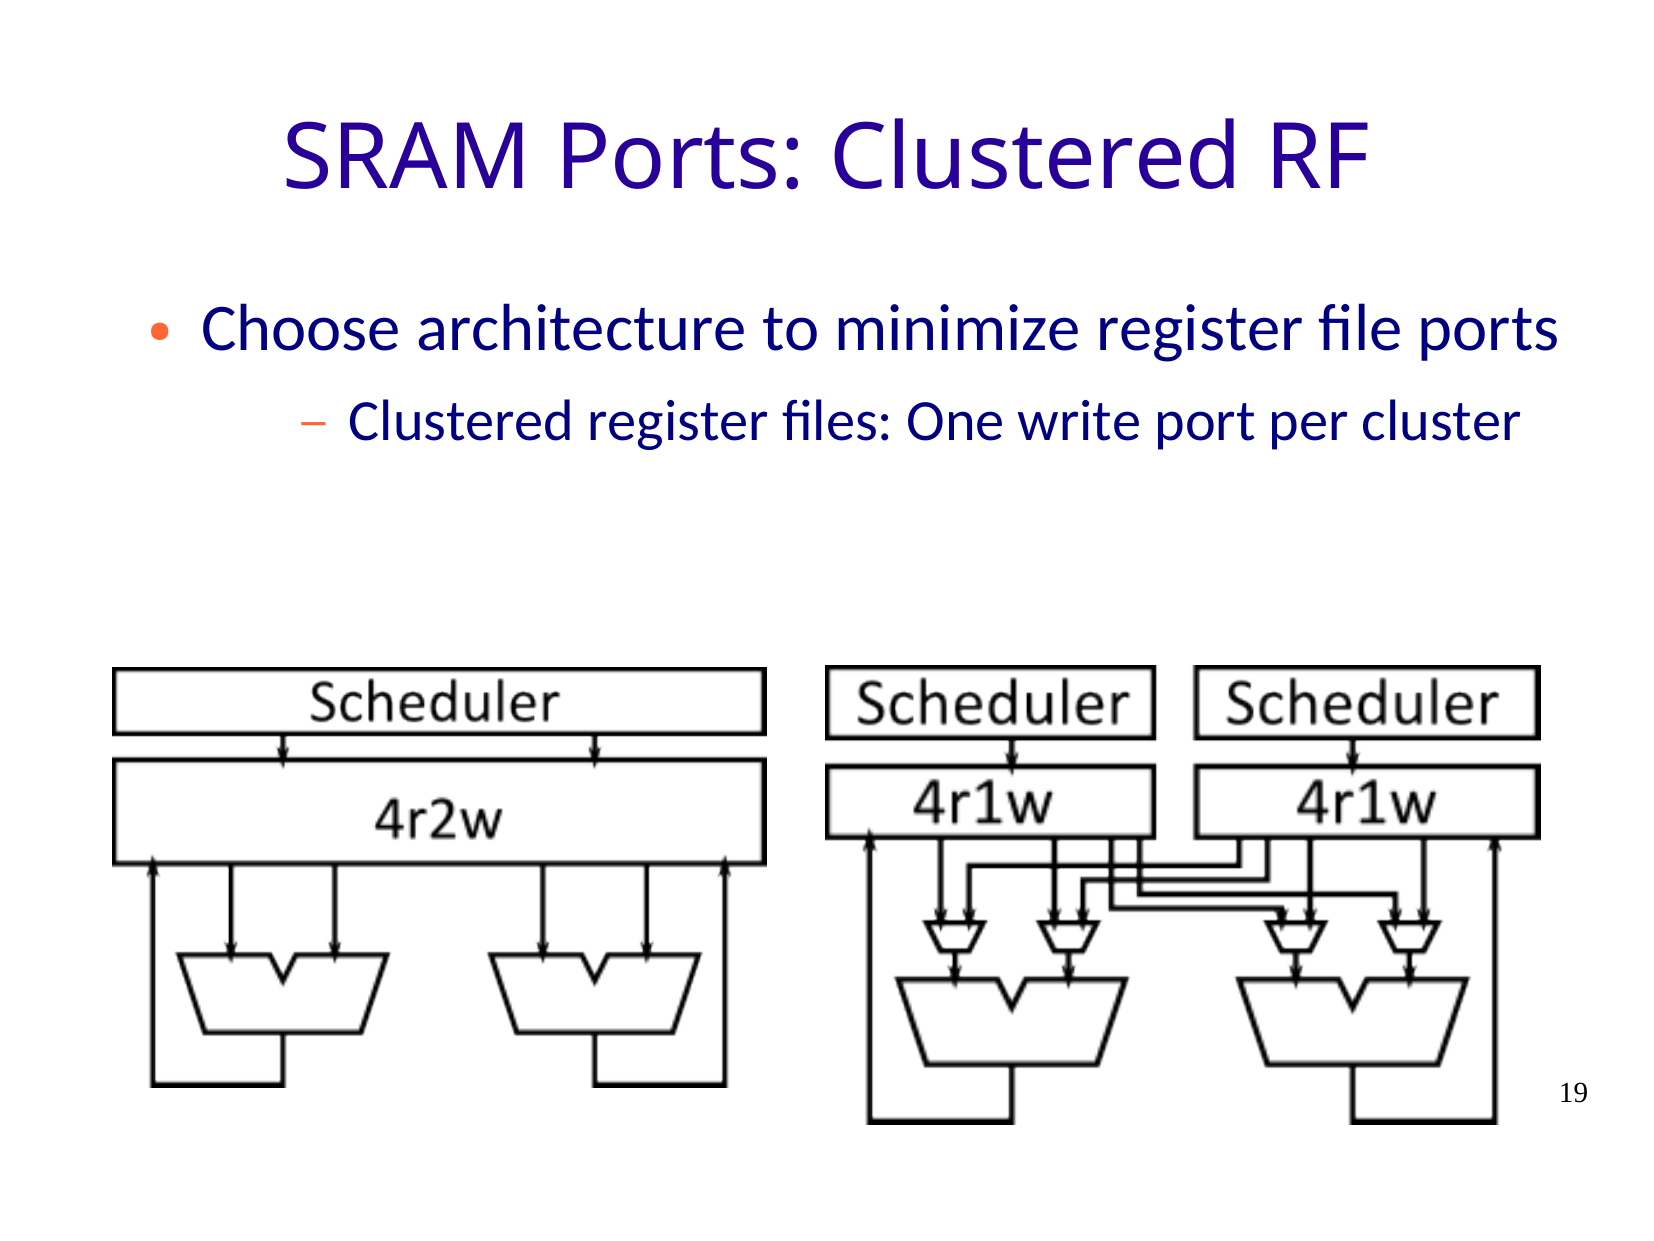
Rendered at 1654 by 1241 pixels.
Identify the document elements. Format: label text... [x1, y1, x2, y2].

list Choose architecture to minimize register file ports Clustered register files: One write port per cluster [112, 300, 1566, 1104]
picture [112, 667, 767, 1088]
title SRAM Ports: Clustered RF [82, 56, 1571, 250]
picture [825, 665, 1541, 1126]
